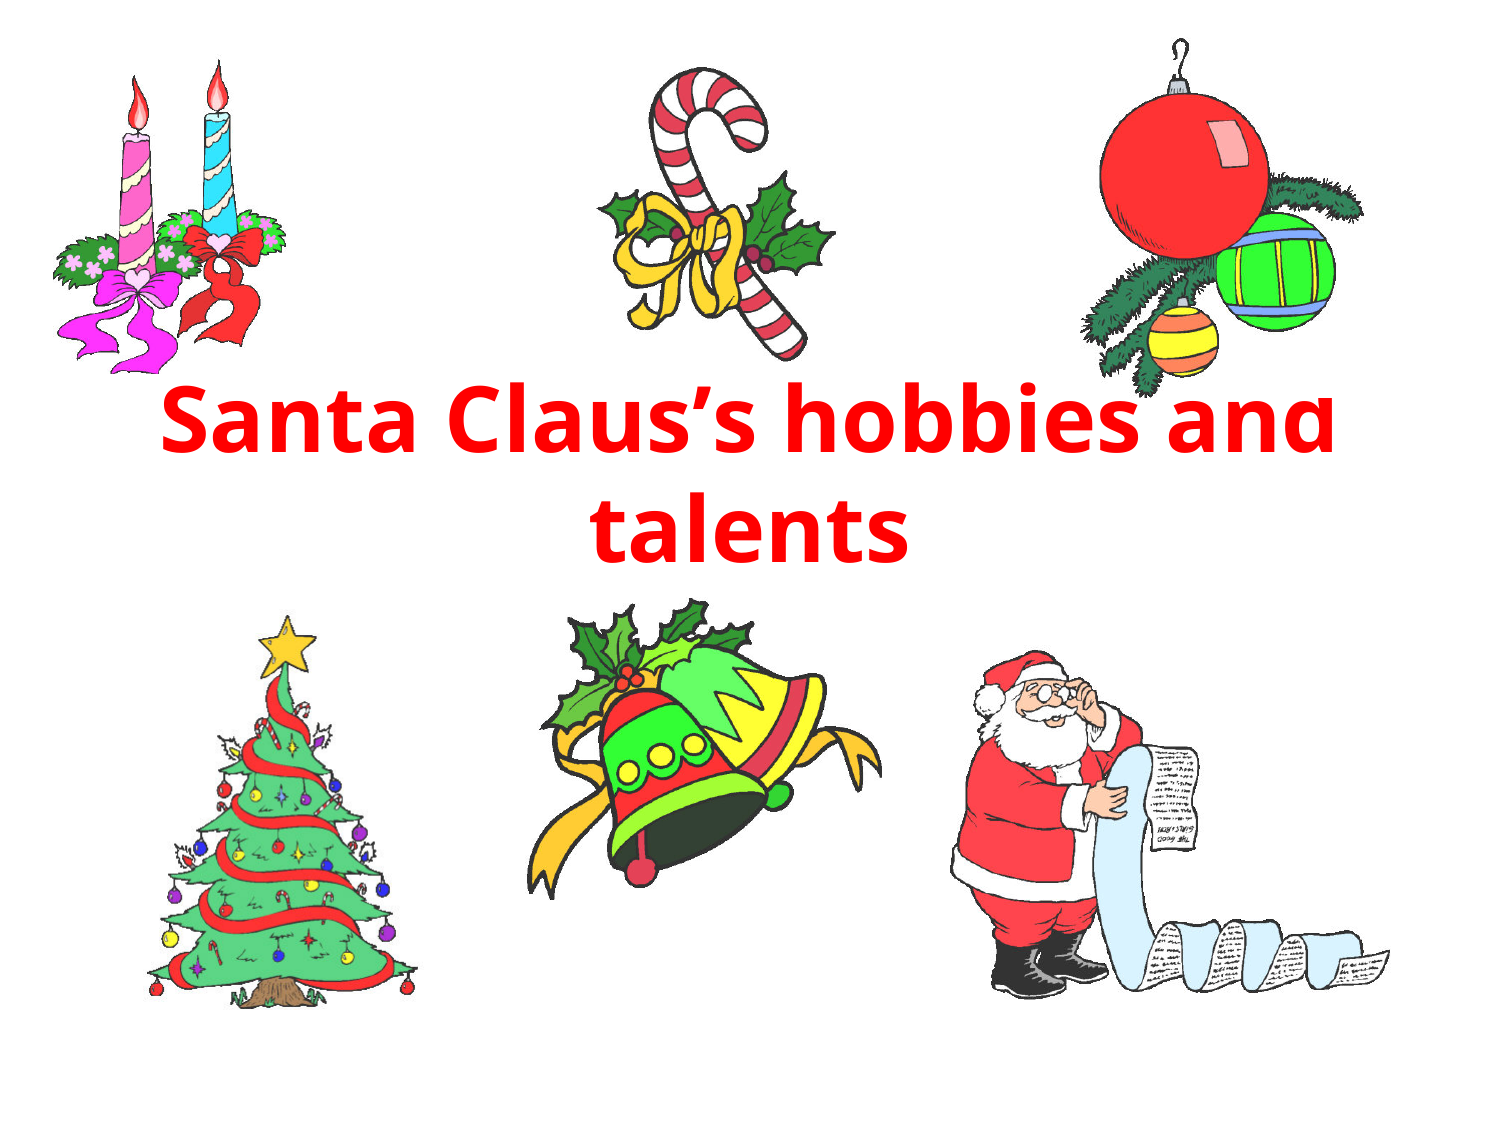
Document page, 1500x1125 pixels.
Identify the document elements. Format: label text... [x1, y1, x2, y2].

picture [53, 54, 291, 374]
picture [950, 645, 1395, 1000]
picture [525, 597, 882, 901]
title Santa Claus’s hobbies and talents [112, 349, 1388, 592]
picture [596, 66, 838, 362]
picture [135, 609, 450, 1035]
picture [1080, 30, 1365, 398]
